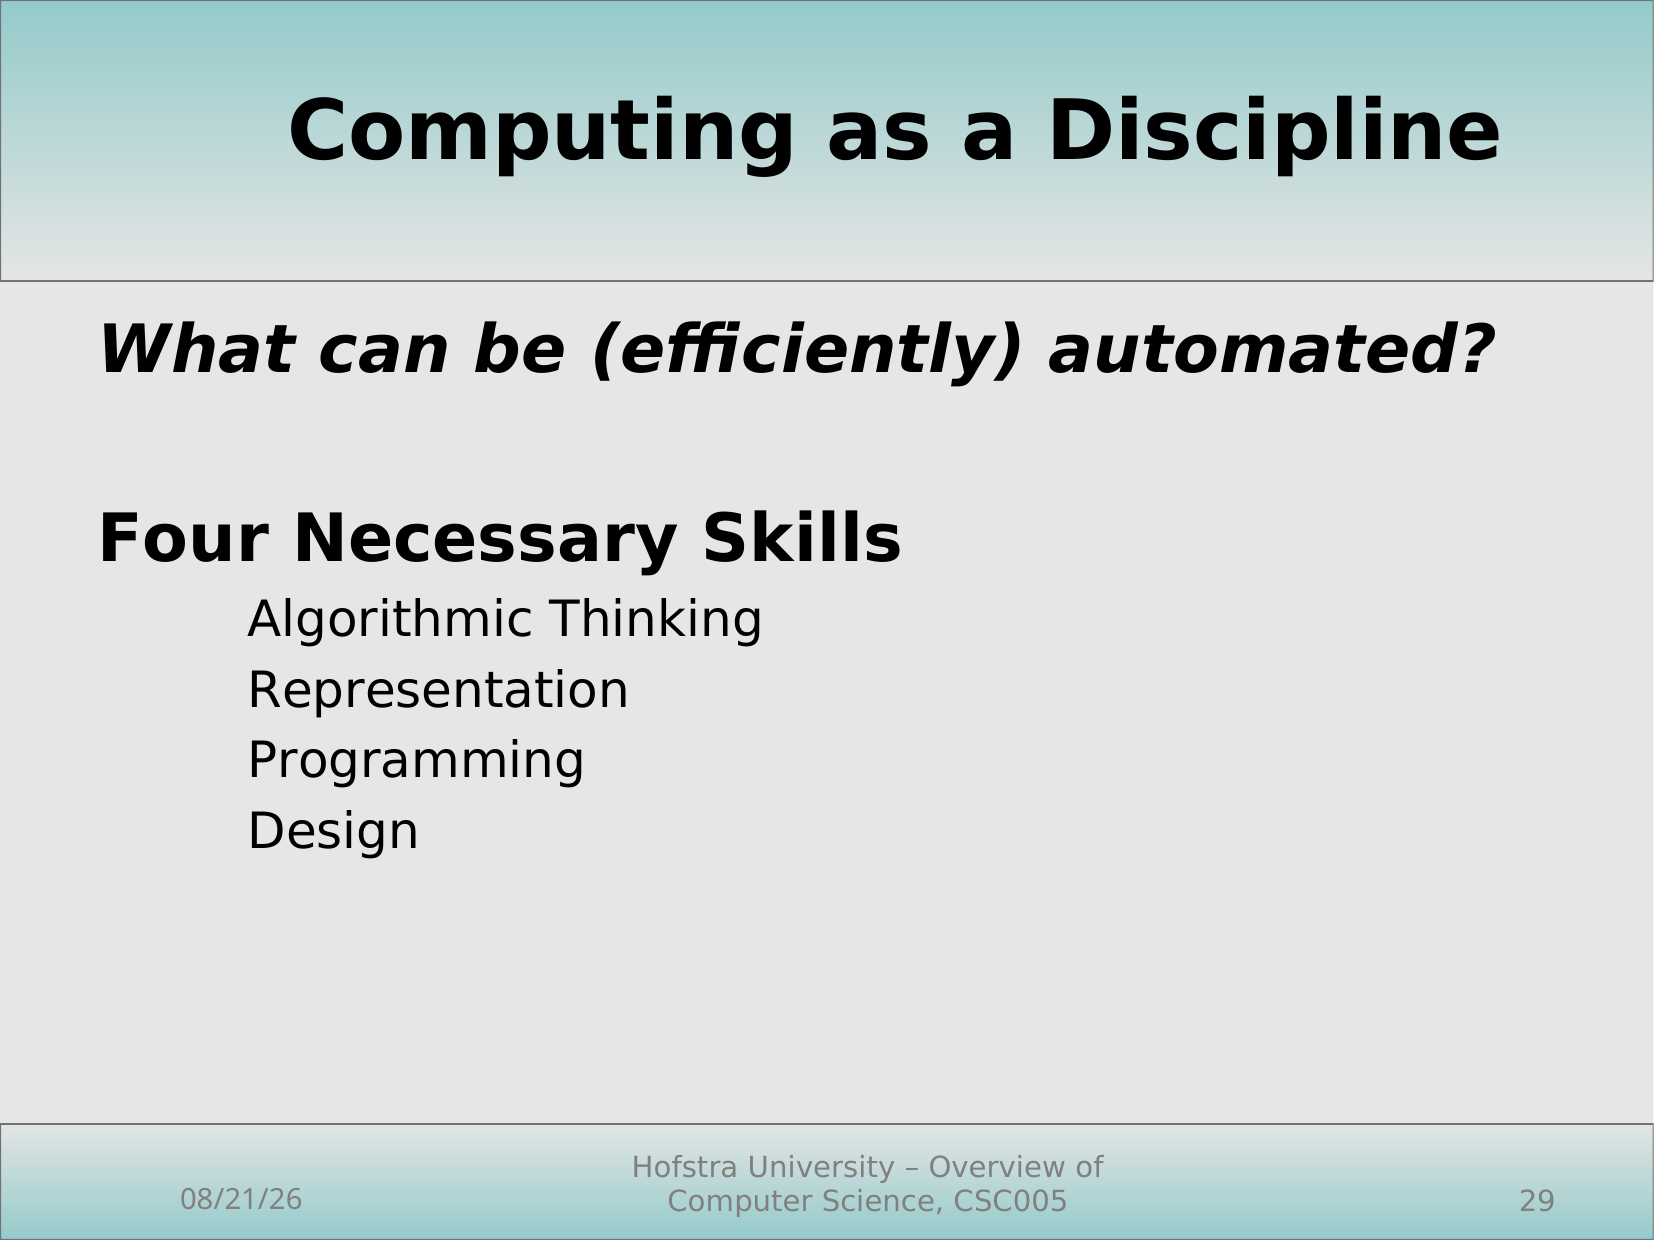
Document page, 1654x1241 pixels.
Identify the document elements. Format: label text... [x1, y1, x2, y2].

title Computing as a Discipline [151, 27, 1640, 235]
list What can be (efficiently) automated? Four Necessary Skills Algorithmic Thinking Representation Programming Design [82, 303, 1571, 1075]
